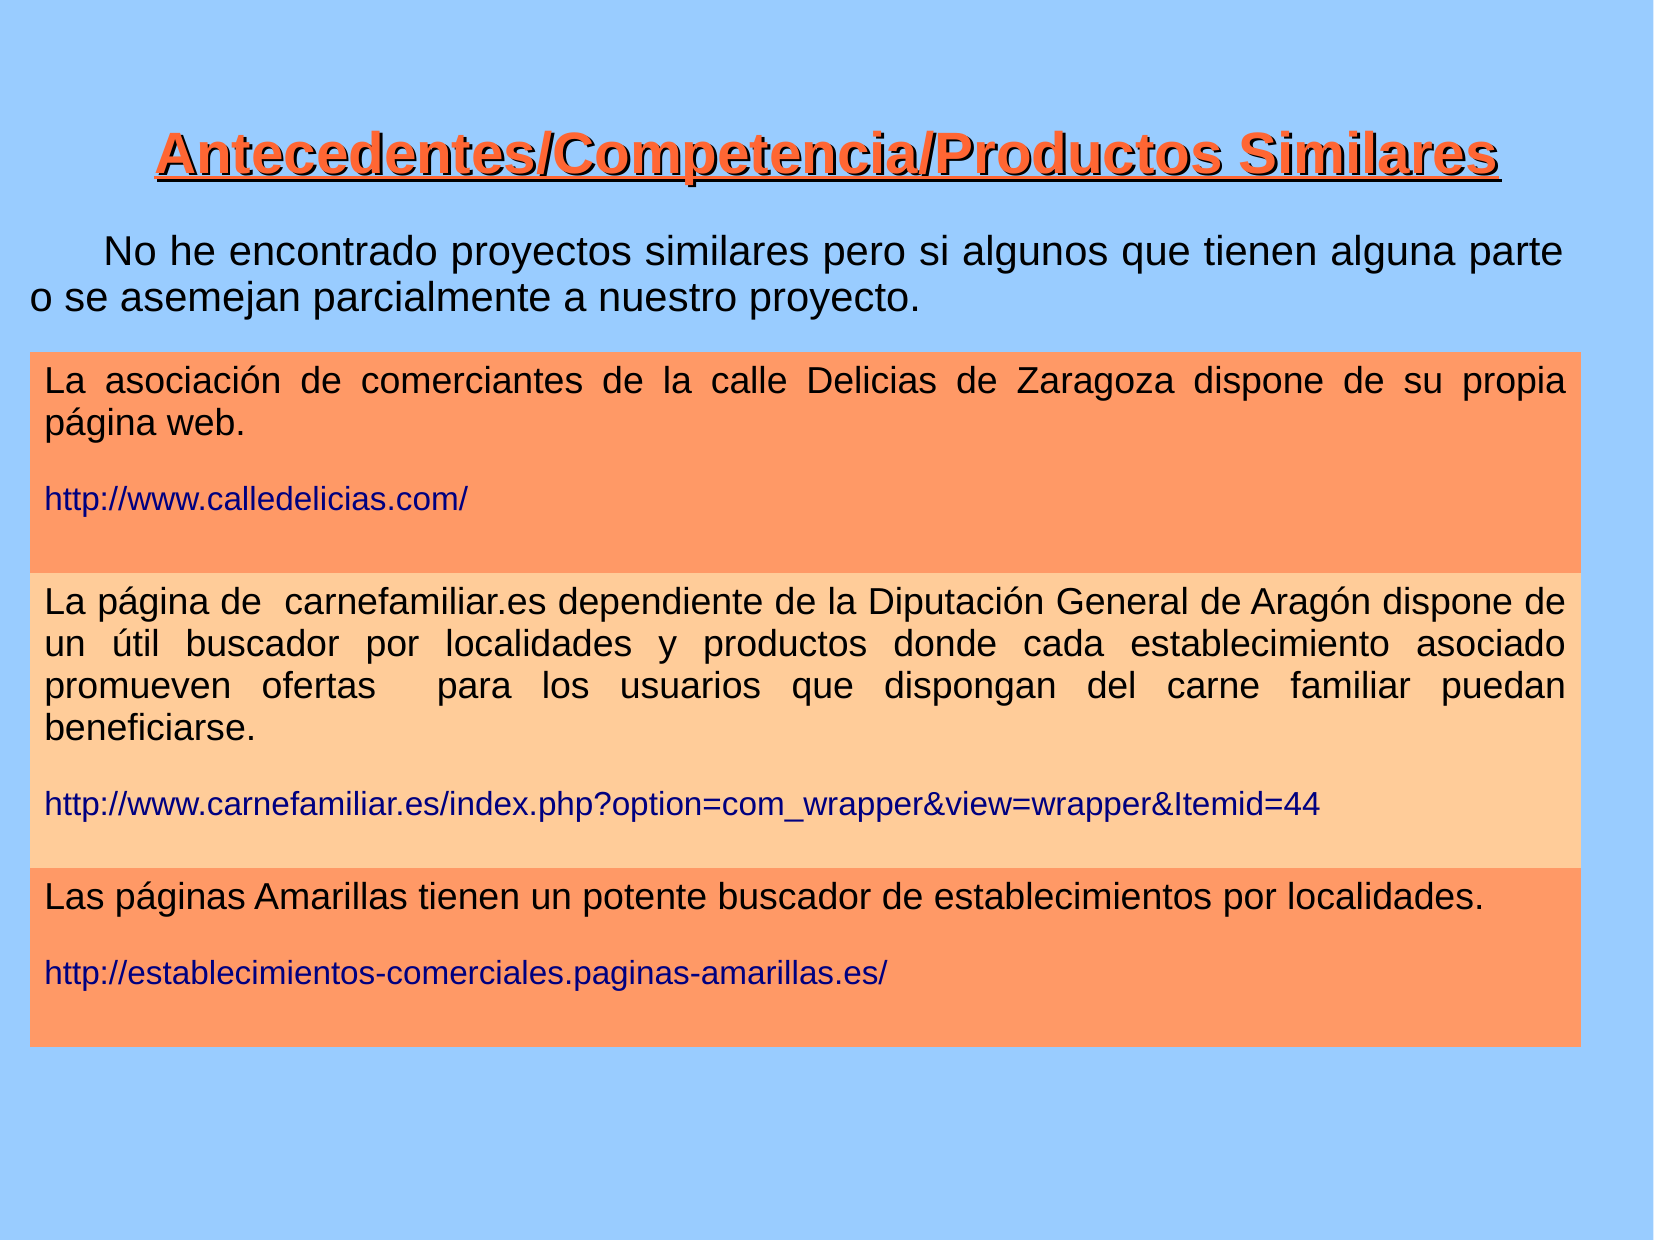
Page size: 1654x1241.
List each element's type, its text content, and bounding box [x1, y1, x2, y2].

table_cell La página de carnefamiliar.es dependiente de la Diputación General de Aragón dispone de un útil buscador por localidades y productos donde cada establecimiento asociado promueven ofertas para los usuarios que dispongan del carne familiar puedan beneficiarse. http://www.carnefamiliar.es/index.php?option=com_wrapper&view=wrapper&Itemid=44 [30, 573, 1581, 868]
title Antecedentes/Competencia/Productos Similares [82, 56, 1571, 250]
table_header La asociación de comerciantes de la calle Delicias de Zaragoza dispone de su propia página web. http://www.calledelicias.com/ [30, 352, 1581, 573]
subtitle No he encontrado proyectos similares pero si algunos que tienen alguna parte o se asemejan parcialmente a nuestro proyecto. [29, 226, 1565, 601]
table_cell Las páginas Amarillas tienen un potente buscador de establecimientos por localidades. http://establecimientos-comerciales.paginas-amarillas.es/ [30, 868, 1581, 1047]
